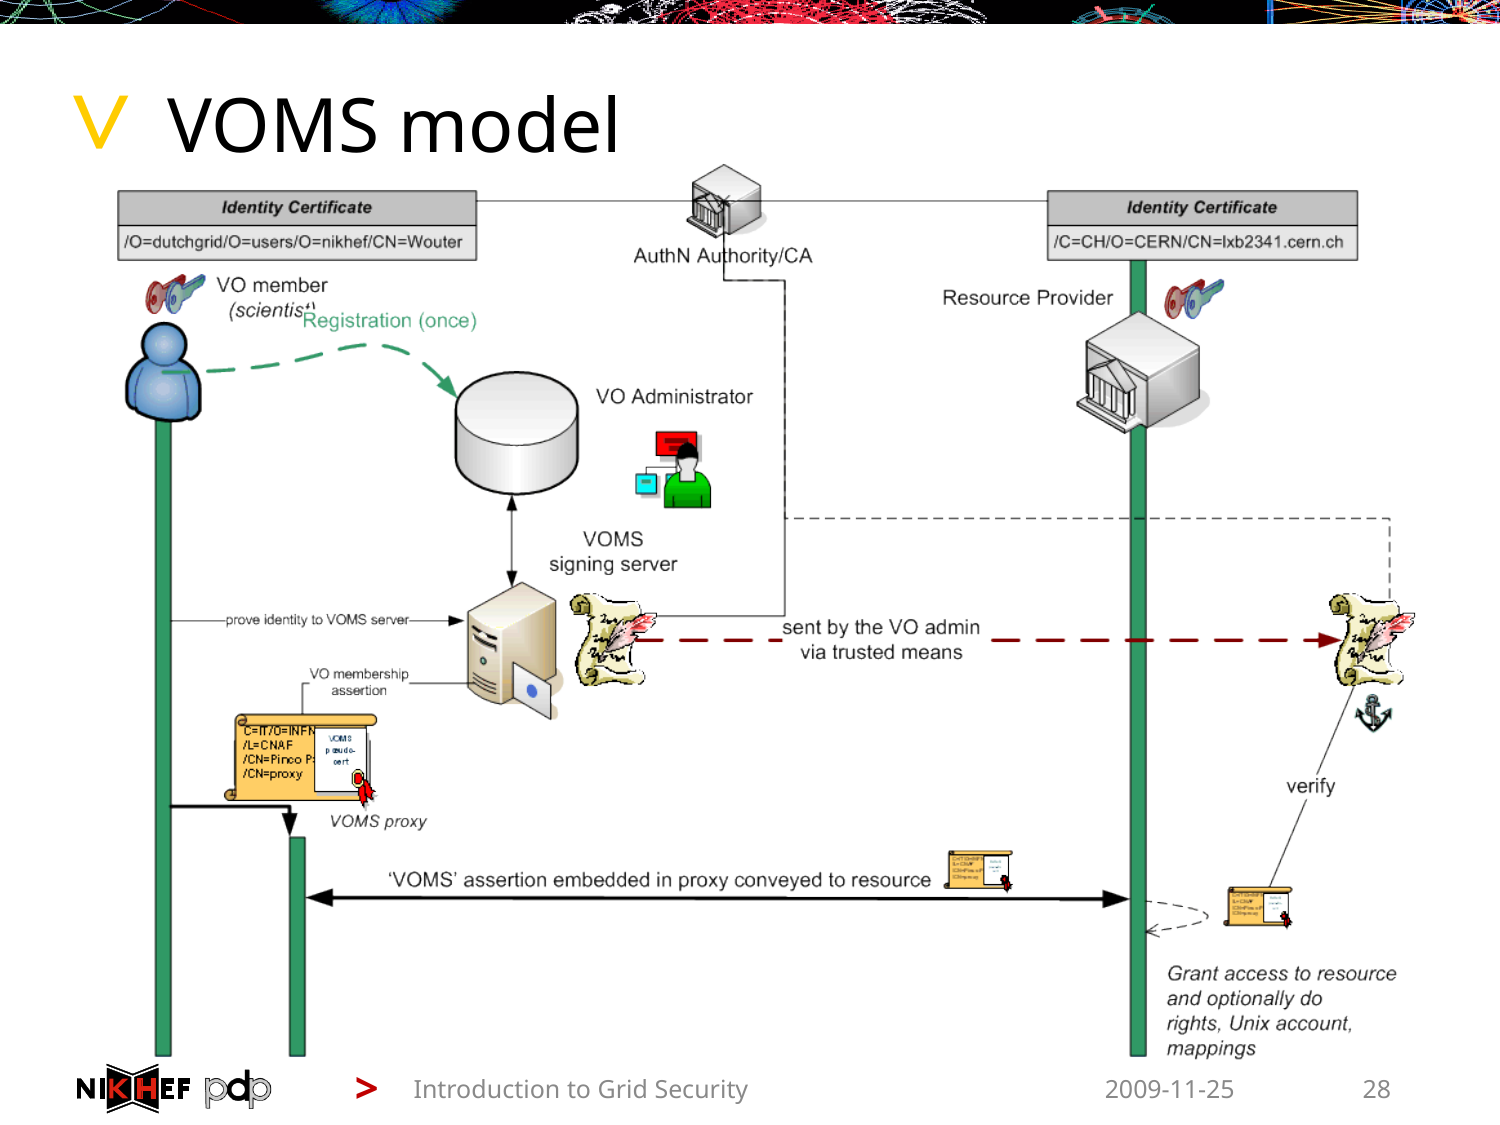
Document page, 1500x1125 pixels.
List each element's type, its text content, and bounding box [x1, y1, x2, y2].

text_box 2009-11-25 [1089, 1066, 1266, 1103]
title VOMS model [152, 56, 1426, 188]
picture [117, 164, 1418, 1061]
text_box Introduction to Grid Security [398, 1066, 938, 1103]
text_box 29 [1347, 1066, 1426, 1102]
